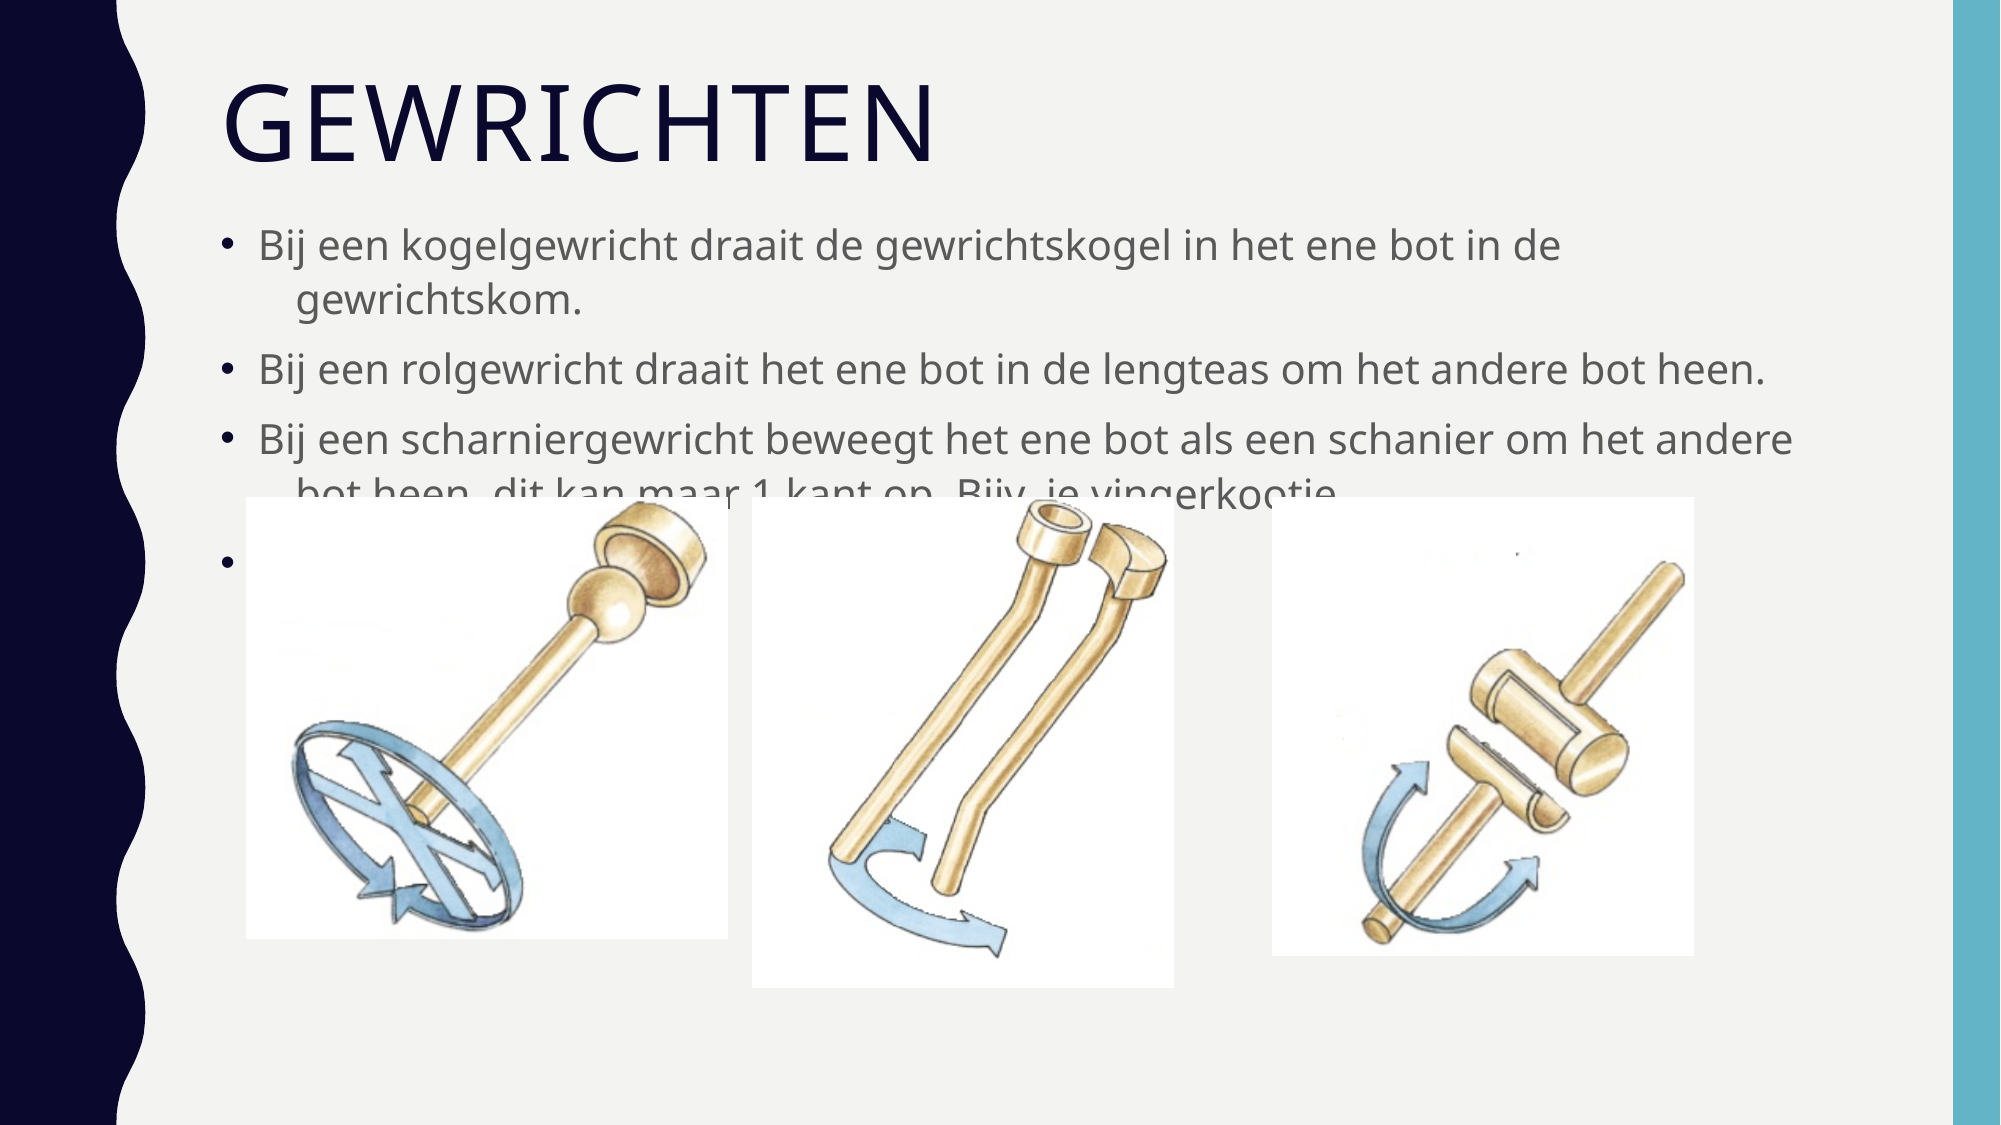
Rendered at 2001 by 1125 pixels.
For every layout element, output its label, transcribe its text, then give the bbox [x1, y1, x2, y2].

picture [752, 497, 1174, 988]
picture [246, 497, 728, 939]
picture [1272, 497, 1694, 956]
title Gewrichten [205, 62, 1876, 205]
list Bij een kogelgewricht draait de gewrichtskogel in het ene bot in de gewrichtskom. Bij een rolgewricht draait het ene bot in de lengteas om het andere bot heen. Bij een scharniergewricht beweegt het ene bot als een schanier om het andere bot heen, dit kan maar 1 kant op, Bijv. je vingerkootje [205, 205, 1876, 796]
